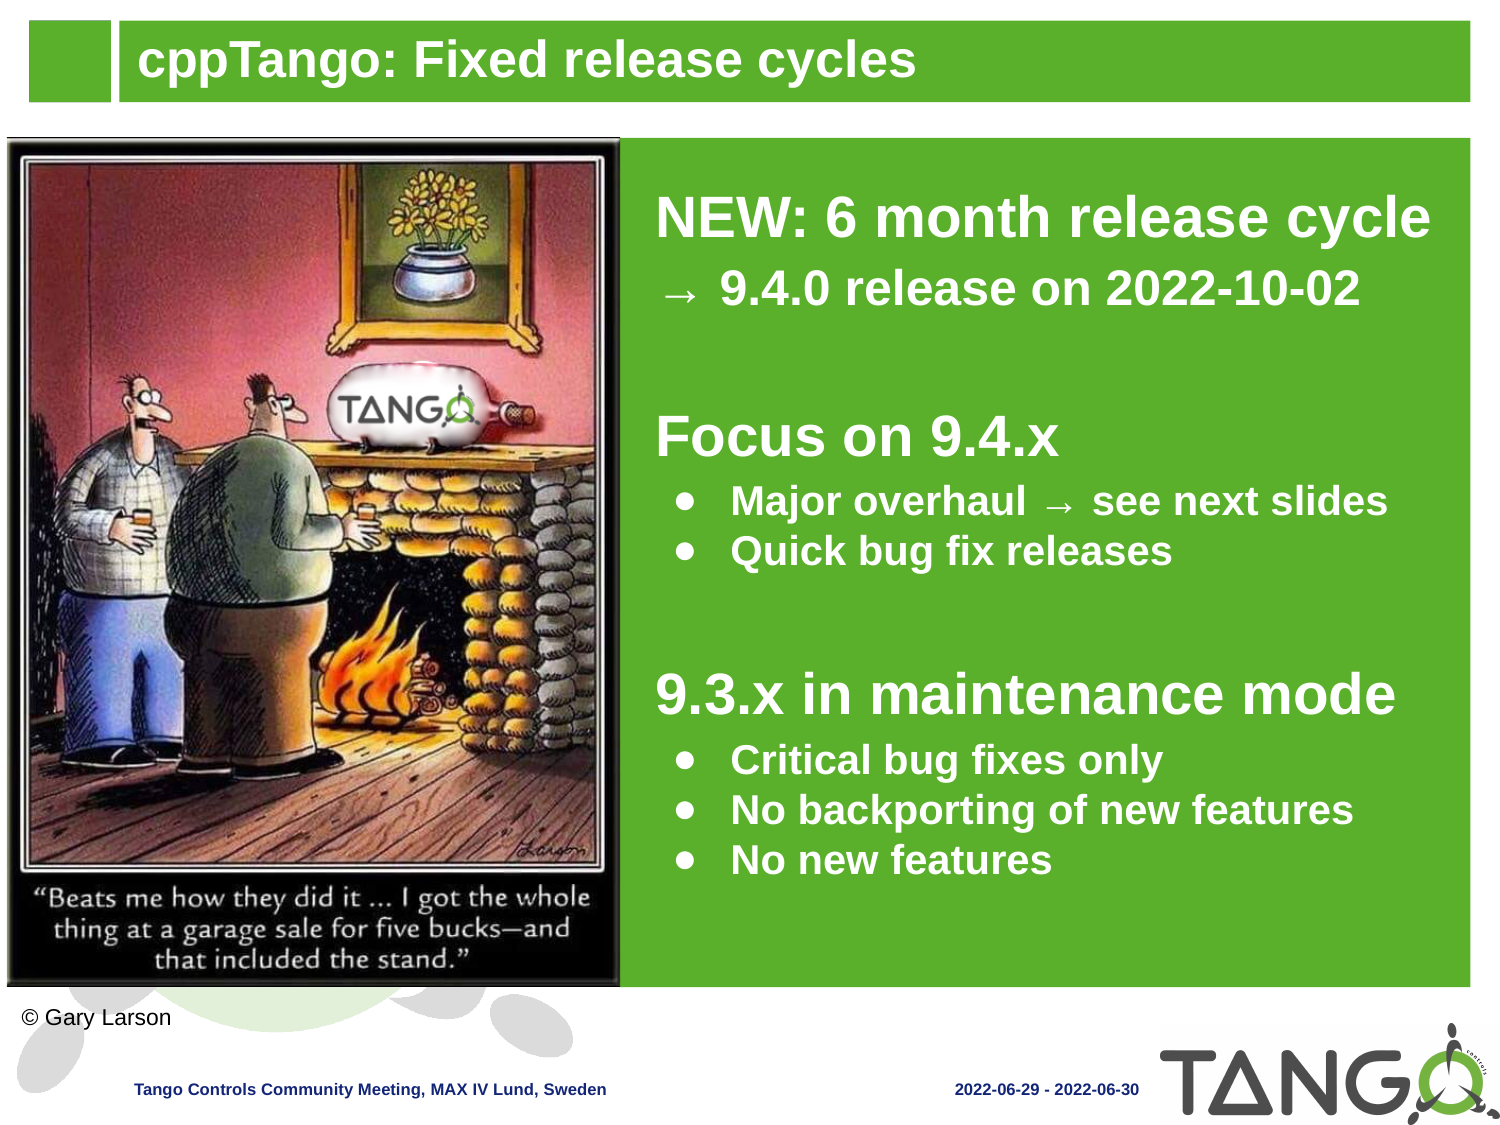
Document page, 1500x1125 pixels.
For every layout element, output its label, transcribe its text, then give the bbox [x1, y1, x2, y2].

picture [6, 137, 621, 1093]
slide_number <number> [1403, 1038, 1494, 1125]
list NEW: 6 month release cycle → 9.4.0 release on 2022-10-02 Focus on 9.4.x Major overhaul → see next slides Quick bug fix releases 9.3.x in maintenance mode Critical bug fixes only No backporting of new features No new features [621, 137, 1471, 988]
title cppTango: Fixed release cycles [119, 20, 1471, 103]
picture [1160, 1023, 1500, 1125]
text_box © Gary Larson [6, 987, 220, 1045]
